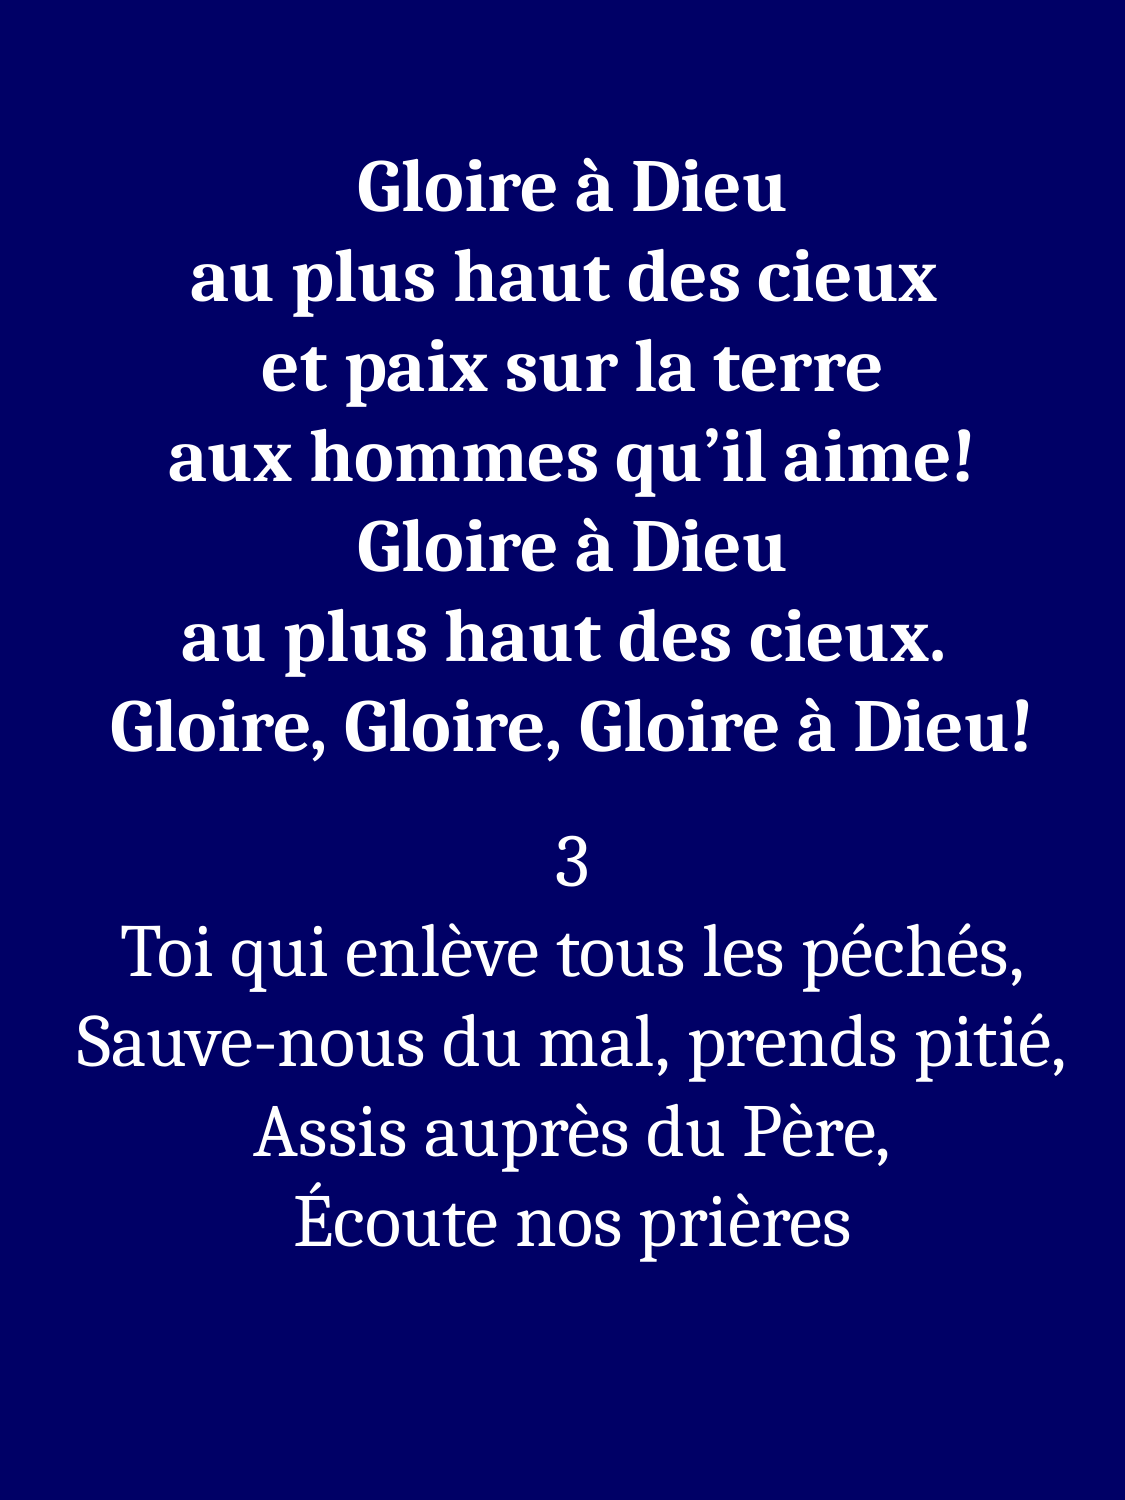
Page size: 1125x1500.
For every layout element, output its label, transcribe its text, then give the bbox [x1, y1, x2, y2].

text_box Gloire à Dieu au plus haut des cieux et paix sur la terre aux hommes qu’il aime! Gloire à Dieu au plus haut des cieux. Gloire, Gloire, Gloire à Dieu! 3 Toi qui enlève tous les péchés, Sauve-nous du mal, prends pitié, Assis auprès du Père, Écoute nos prières [0, 83, 1125, 1294]
